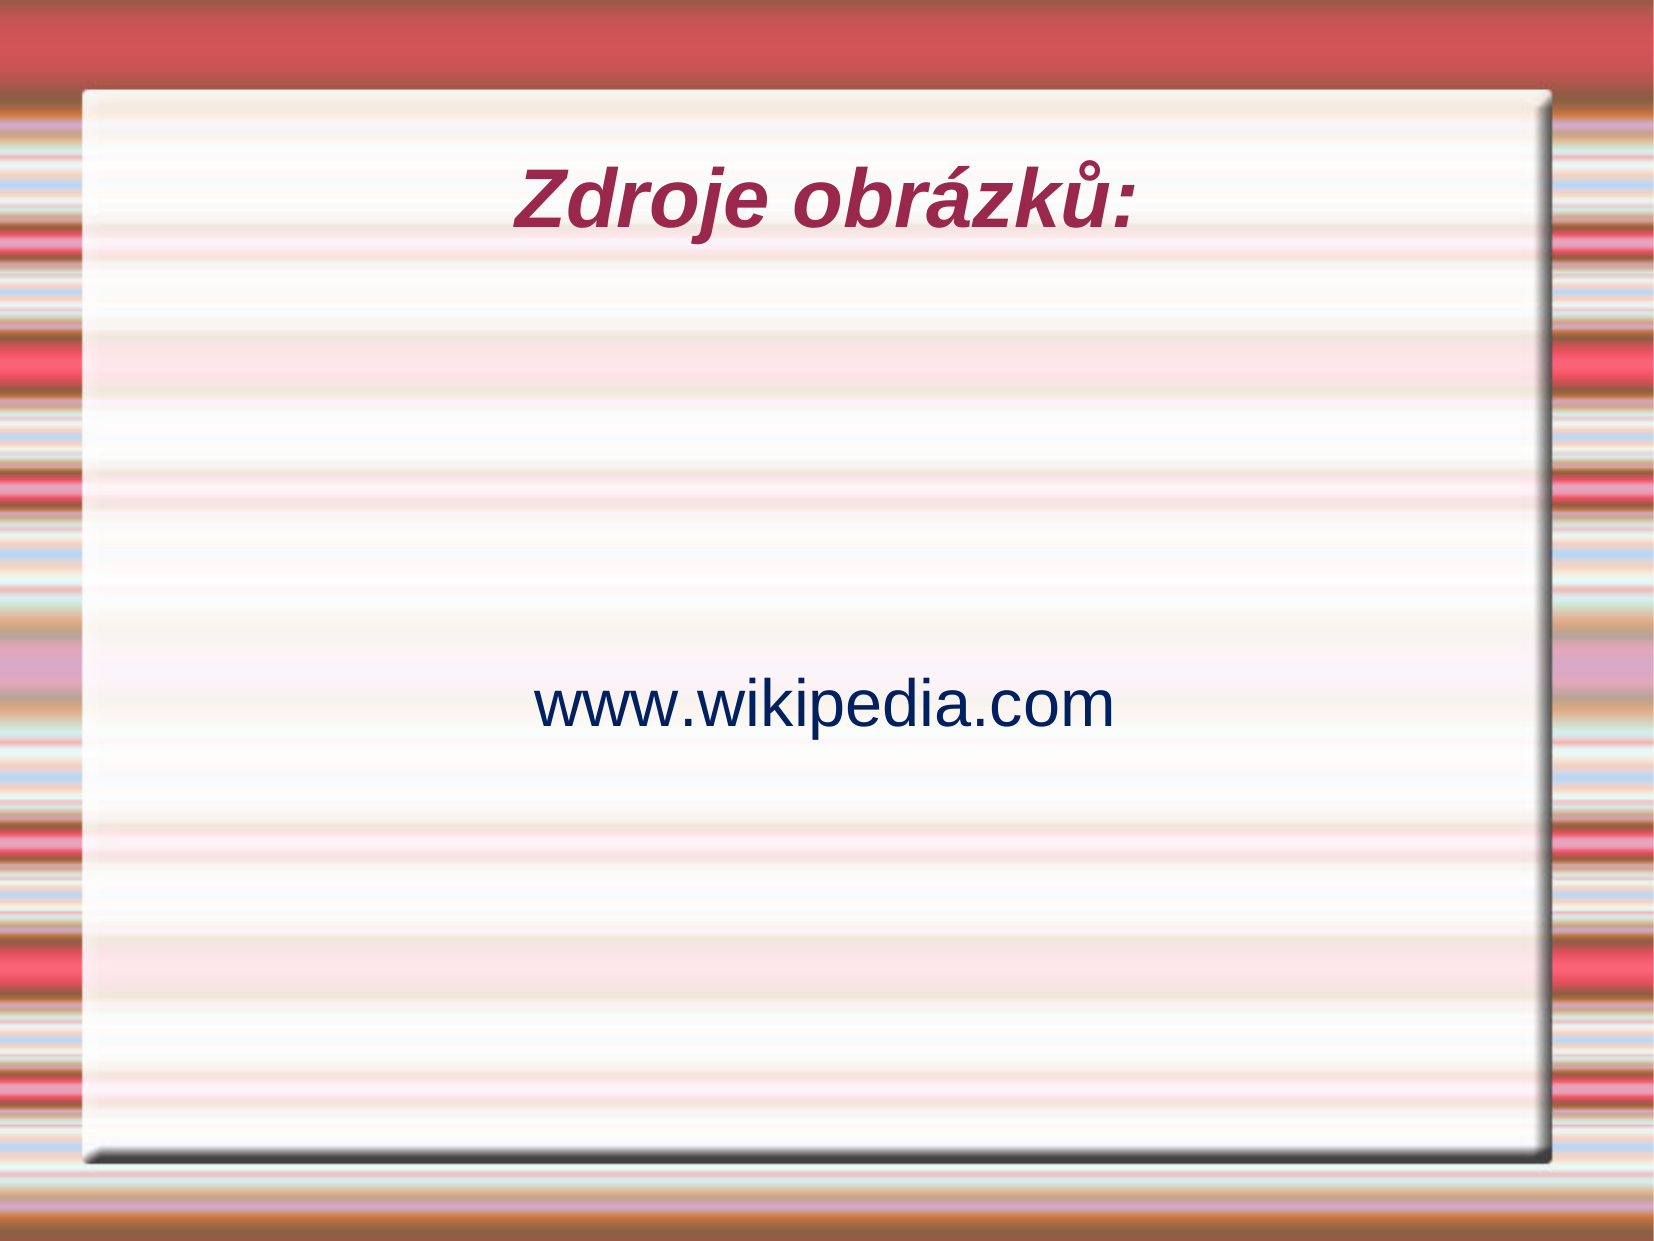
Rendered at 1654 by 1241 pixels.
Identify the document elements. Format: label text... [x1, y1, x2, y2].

title Zdroje obrázků: [121, 50, 1534, 349]
subtitle www.wikipedia.com [134, 350, 1516, 1133]
picture [0, 0, 1654, 1241]
